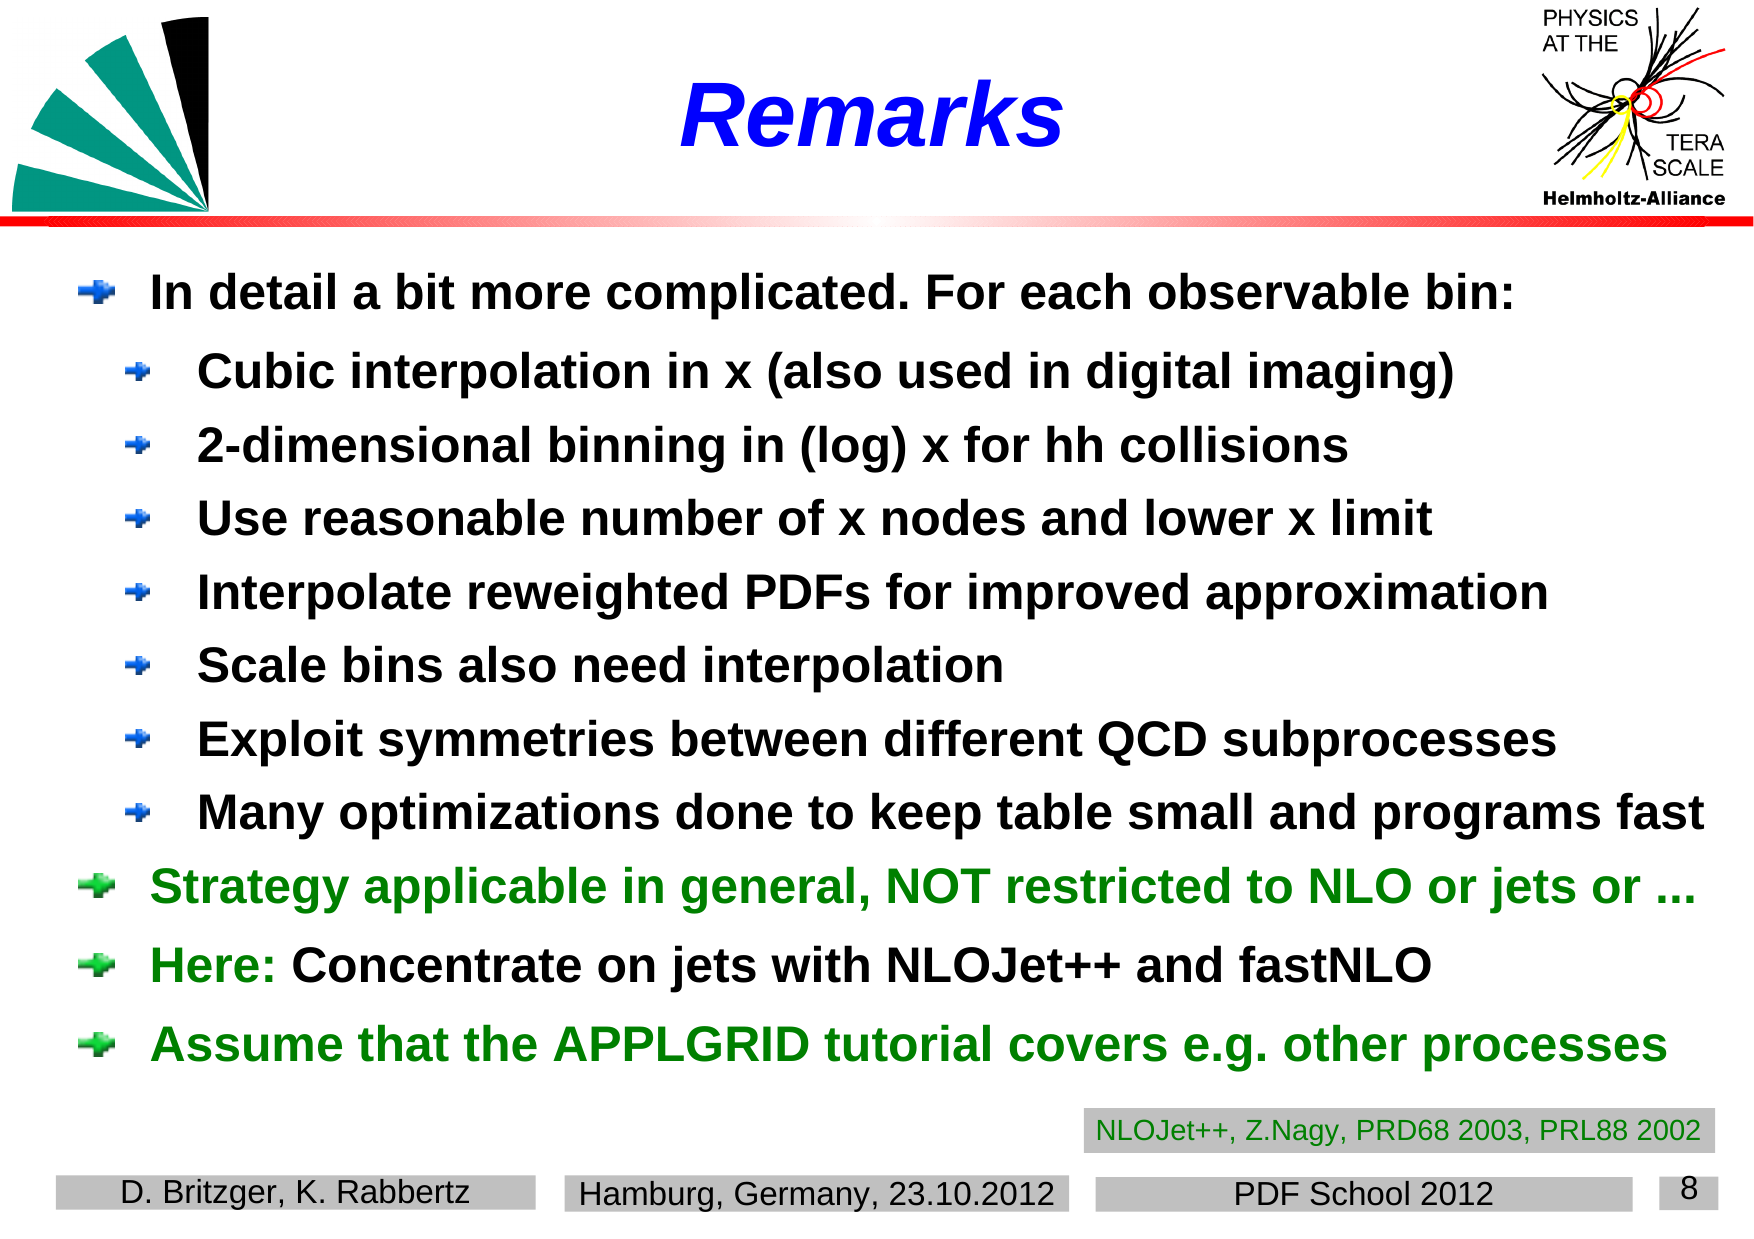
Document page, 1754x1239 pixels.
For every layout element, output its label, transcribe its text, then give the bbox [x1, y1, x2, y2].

picture [12, 17, 209, 214]
picture [1524, 0, 1742, 216]
text_box NLOJet++, Z.Nagy, PRD68 2003, PRL88 2002 [1083, 1108, 1716, 1153]
list In detail a bit more complicated. For each observable bin: Cubic interpolation in x (also used in digital imaging) 2-dimensional binning in (log) x for hh collisions Use reasonable number of x nodes and lower x limit Interpolate reweighted PDFs for improved approximation Scale bins also need interpolation Exploit symmetries between different QCD subprocesses Many optimizations done to keep table small and programs fast Strategy applicable in general, NOT restricted to NLO or jets or ... Here: Concentrate on jets with NLOJet++ and fastNLO Assume that the APPLGRID tutorial covers e.g. other processes [19, 264, 1744, 1073]
title Remarks [220, 16, 1525, 213]
